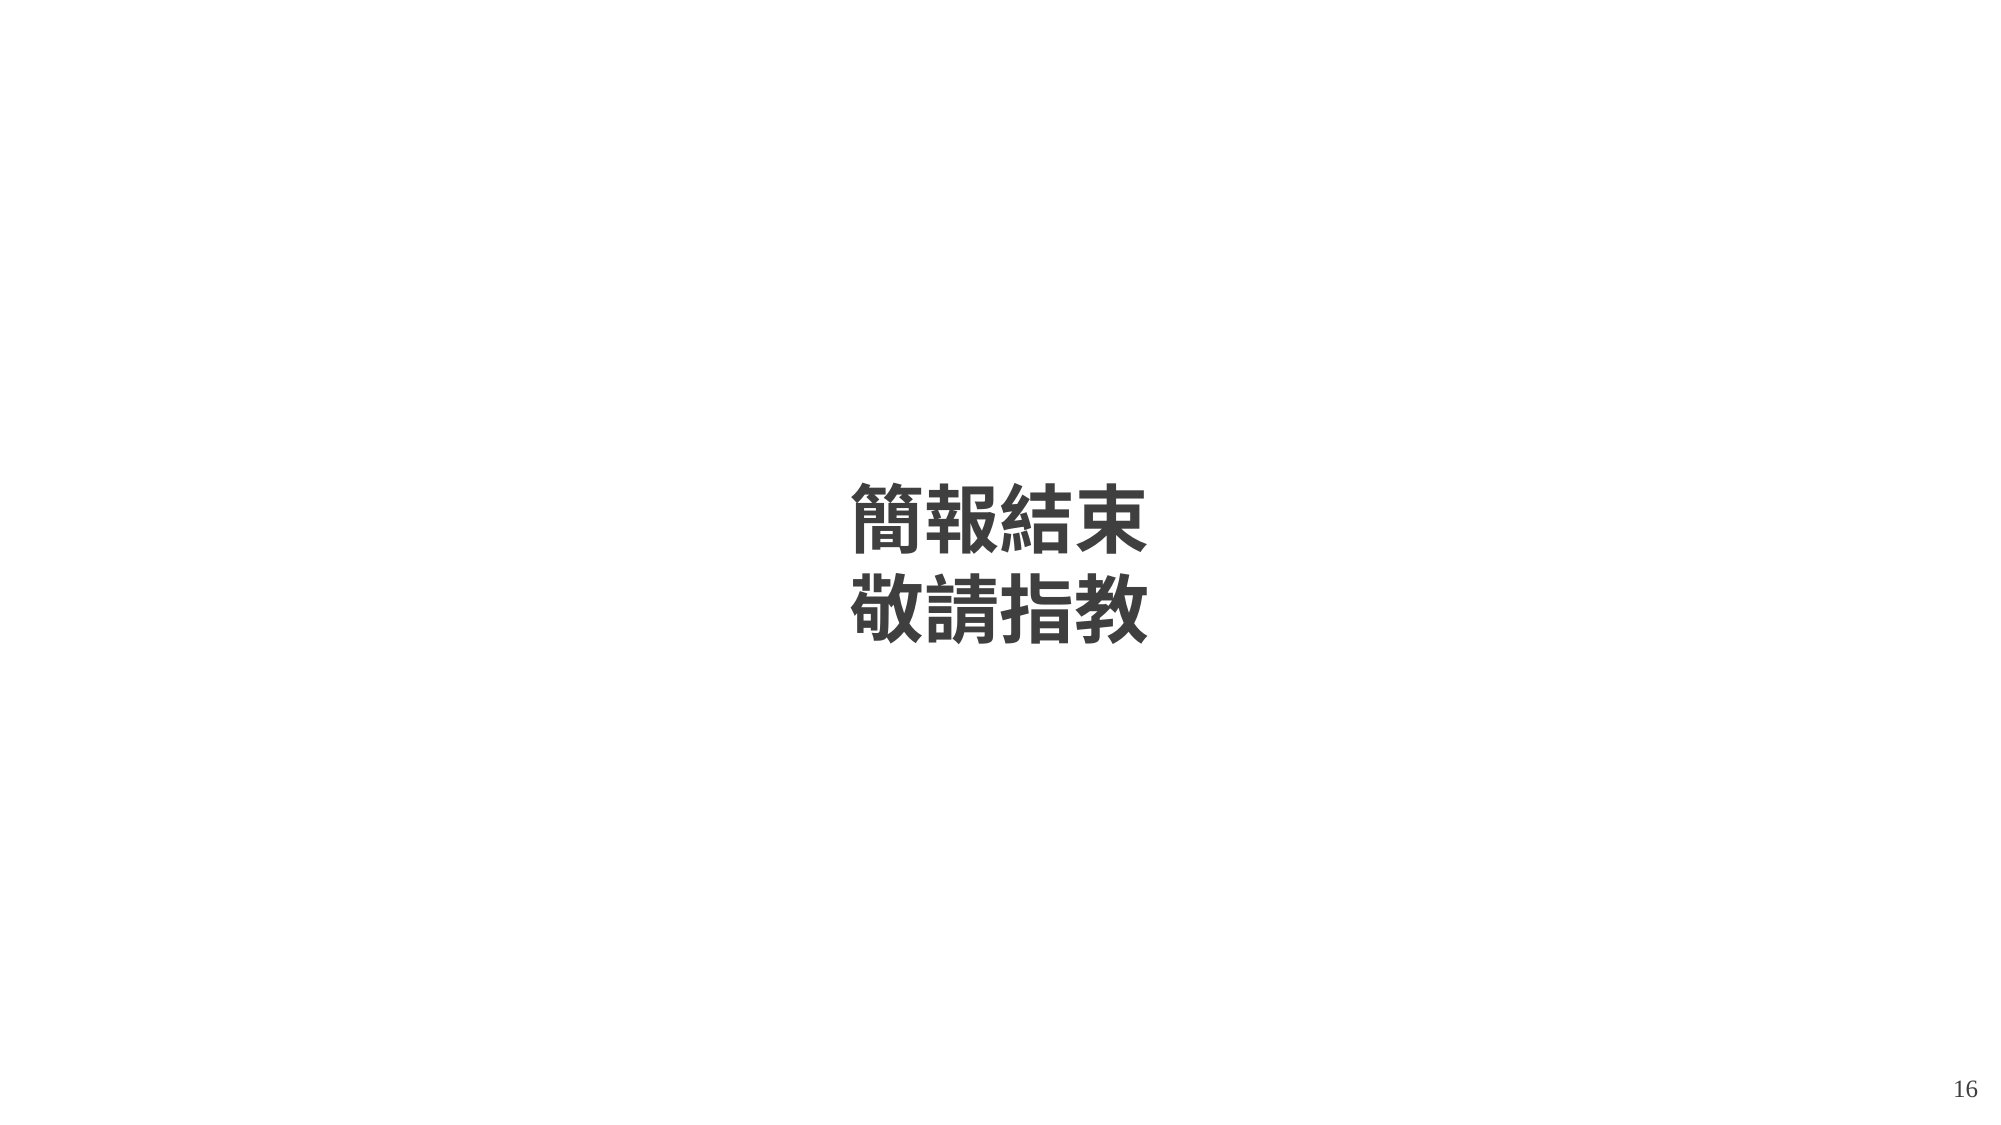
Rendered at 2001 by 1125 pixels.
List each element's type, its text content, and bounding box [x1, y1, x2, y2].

text_box 16 [1931, 1062, 2000, 1113]
title 簡報結束 敬請指教 [137, 449, 1863, 676]
